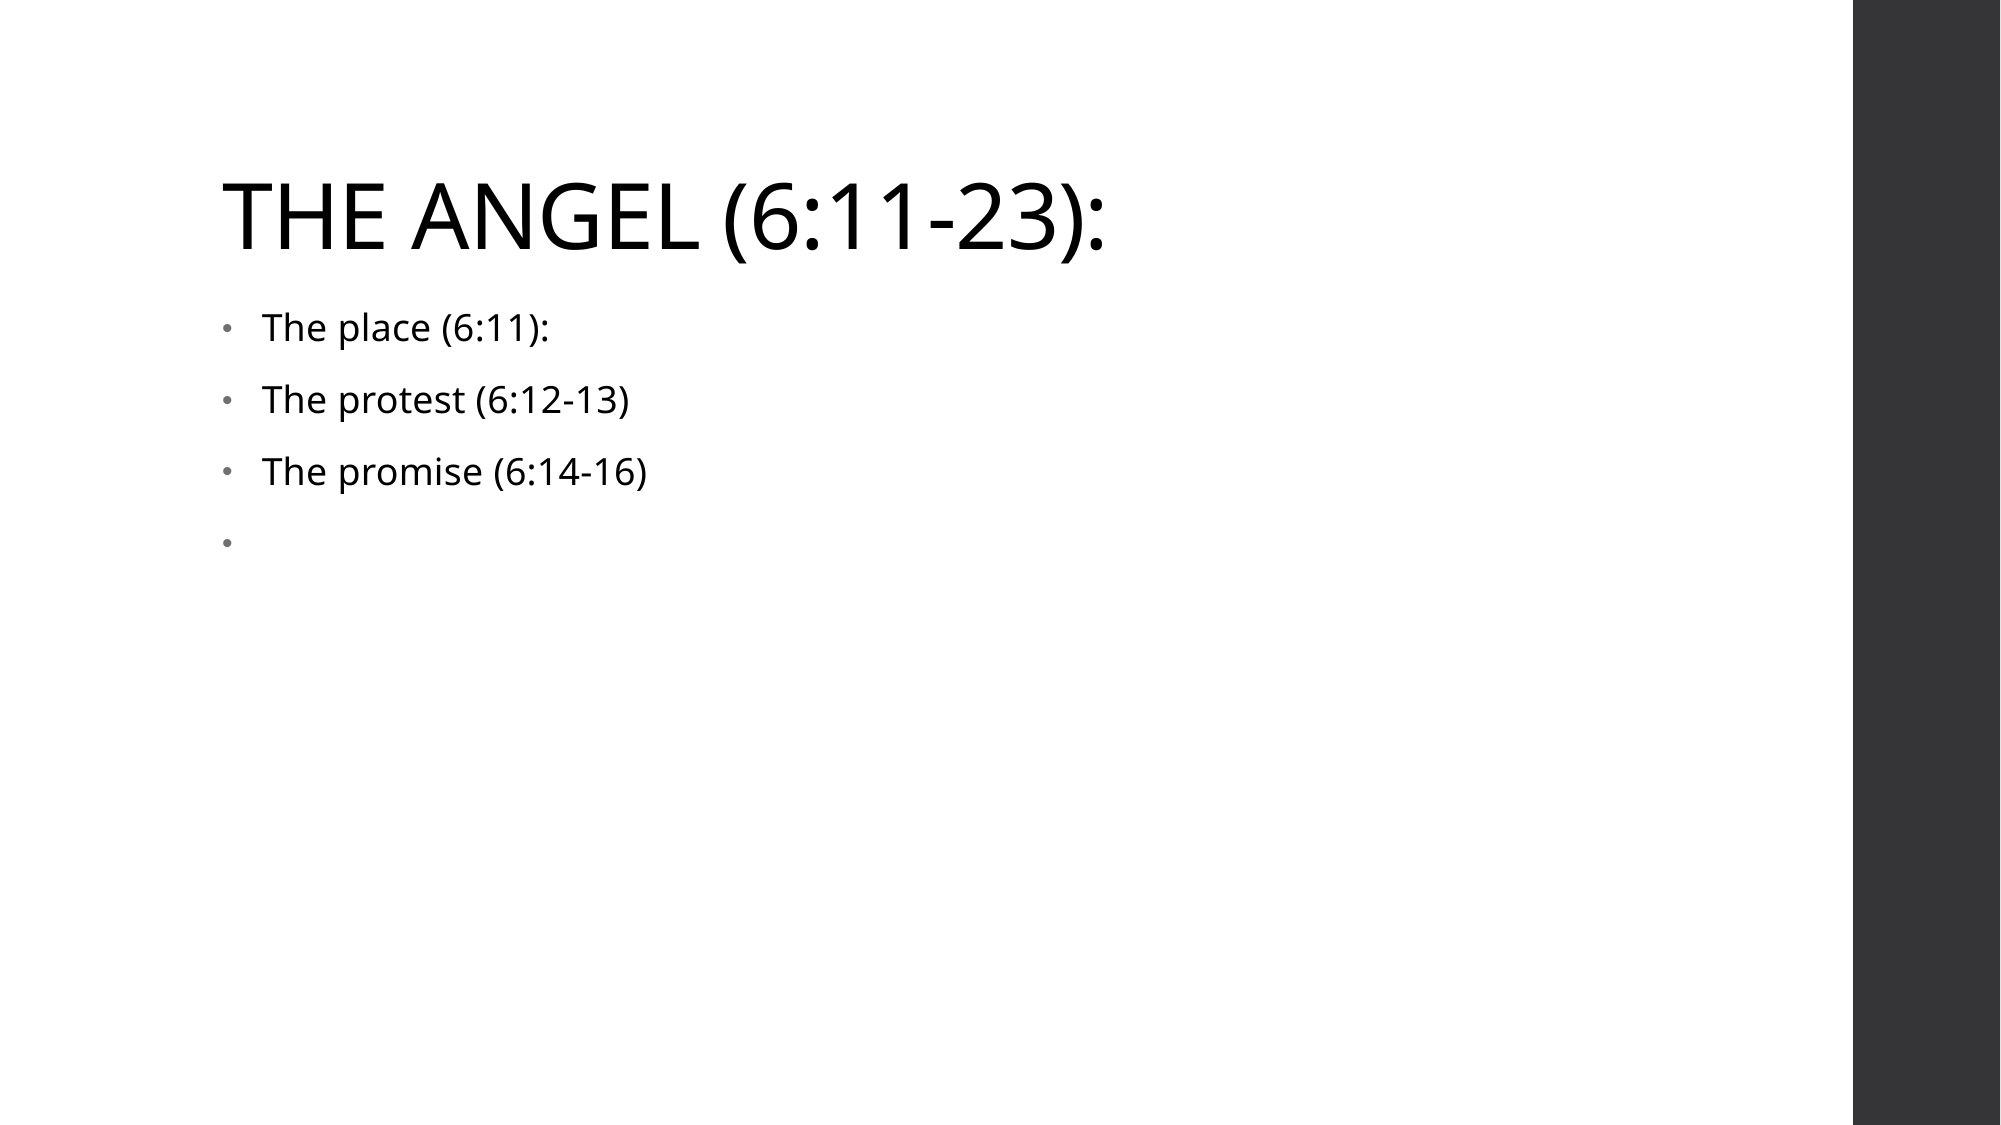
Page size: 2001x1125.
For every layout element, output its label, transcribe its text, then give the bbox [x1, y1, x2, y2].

title THE ANGEL (6:11-23): [206, 60, 1797, 278]
list The place (6:11): The protest (6:12-13) The promise (6:14-16) [206, 299, 1617, 1014]
